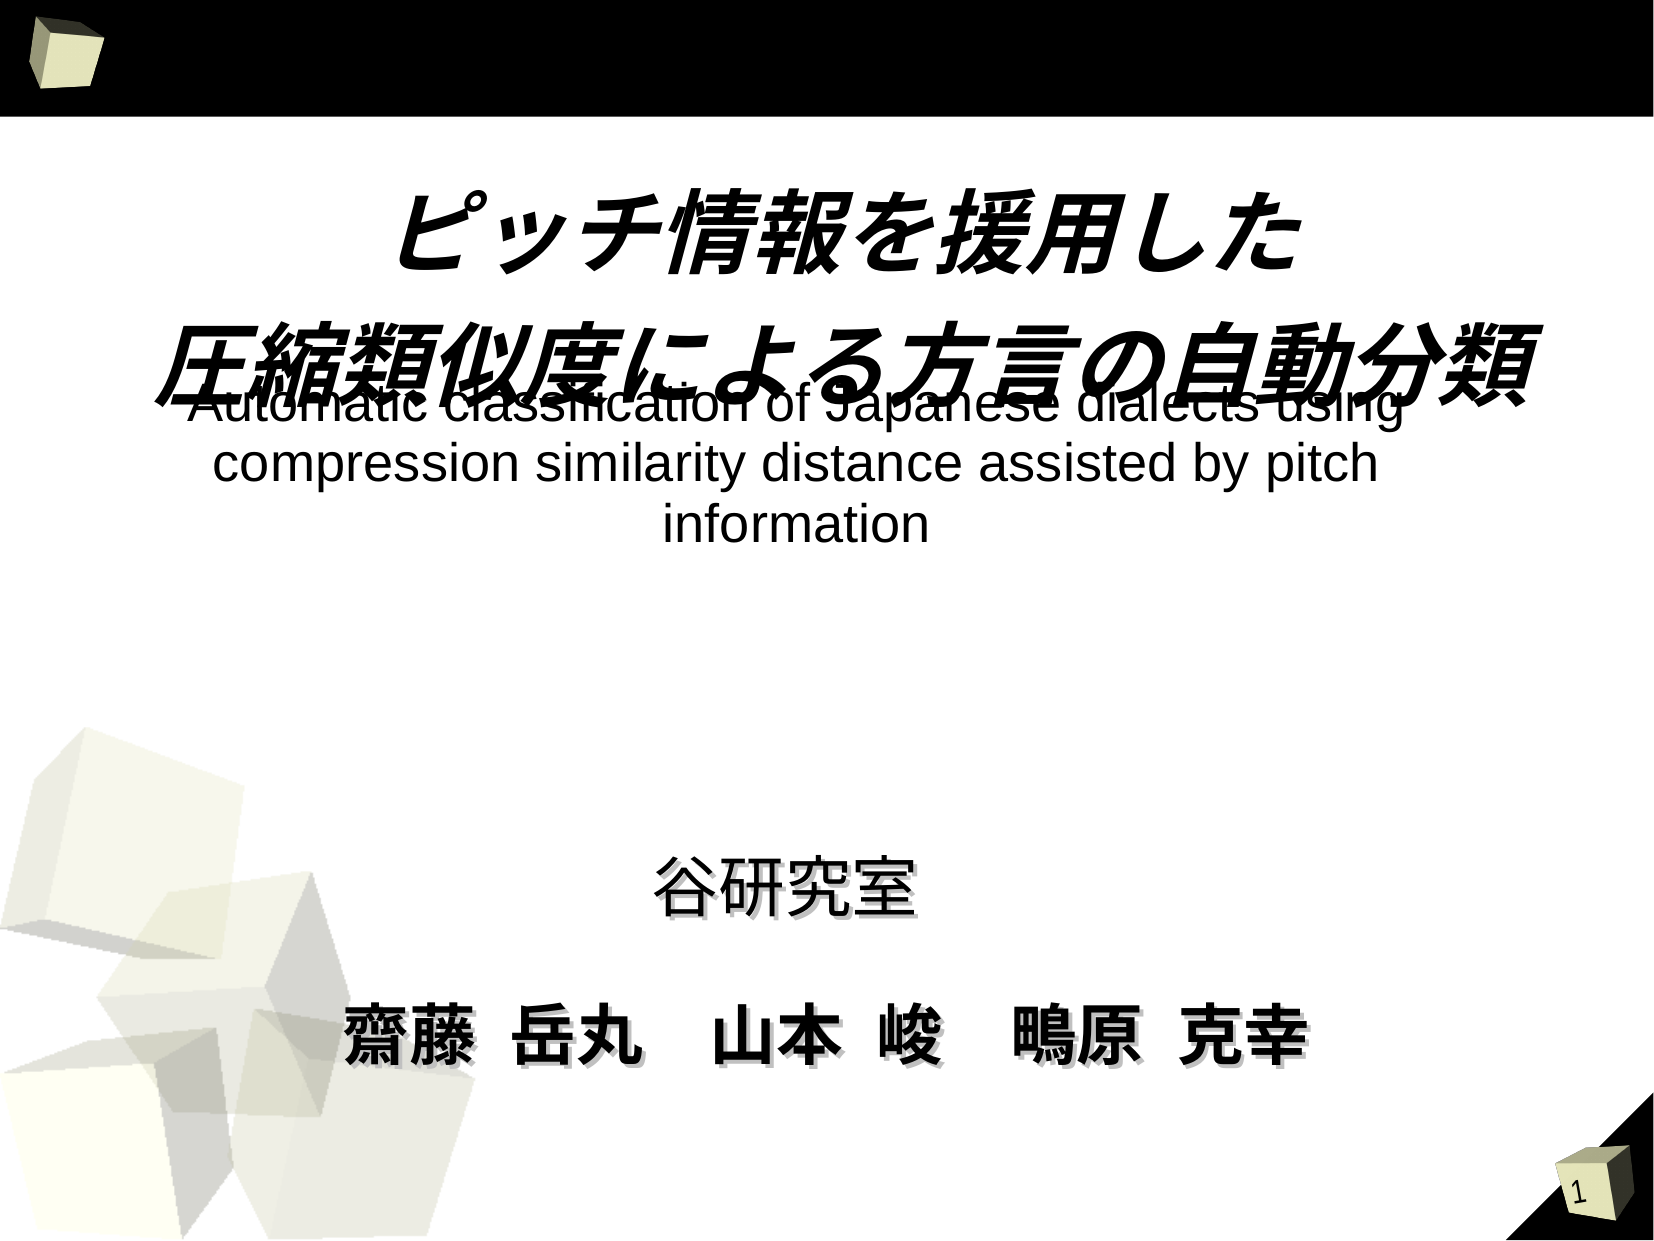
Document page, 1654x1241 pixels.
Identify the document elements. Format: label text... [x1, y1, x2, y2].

text_box 谷研究室 [636, 826, 962, 914]
text_box Automatic classification of Japanese dialects using compression similarity distance assisted by pitch information [59, 364, 1536, 562]
picture [0, 726, 477, 1241]
text_box 齋藤 岳丸 山本 峻 鴫原 克幸 [177, 974, 1477, 1061]
text_box ピッチ情報を援用した 圧縮類似度による方言の自動分類 [88, 152, 1595, 365]
